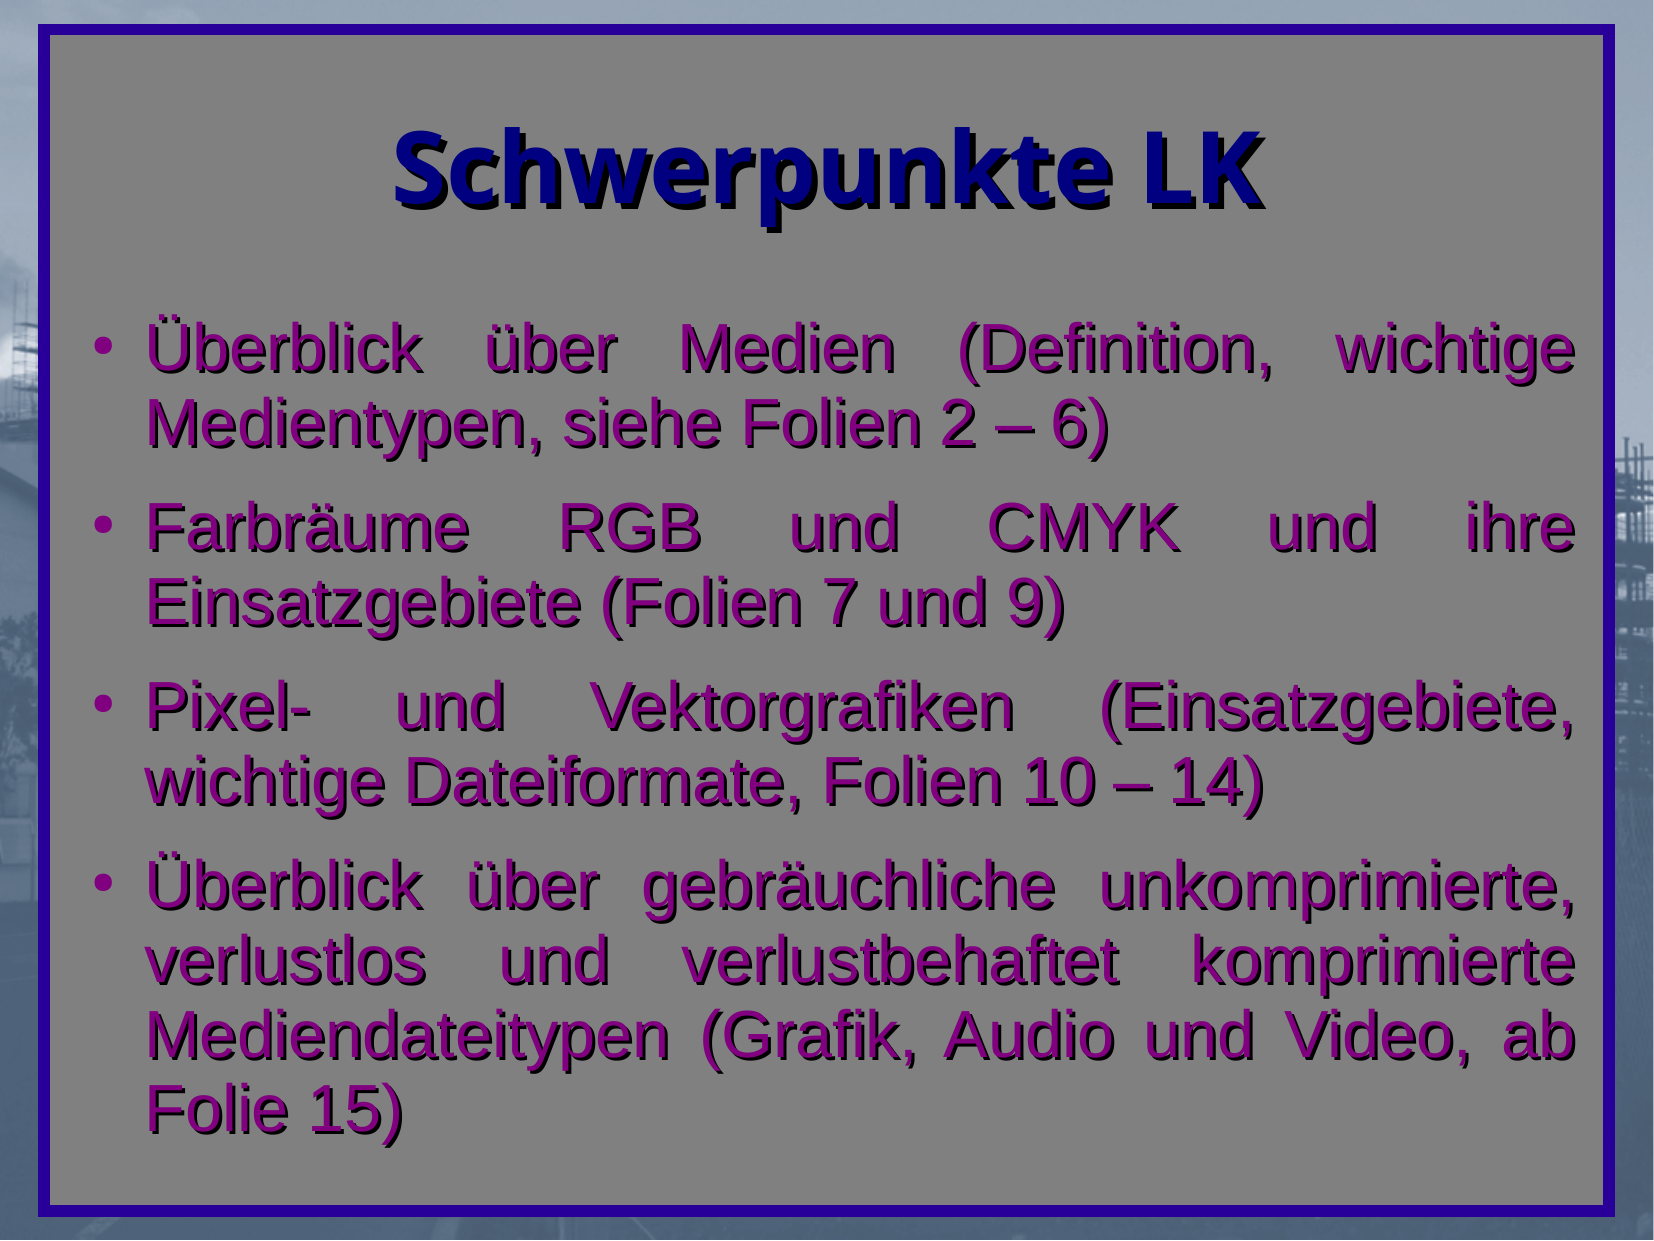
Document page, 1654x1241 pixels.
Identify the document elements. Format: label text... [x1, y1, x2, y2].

title Schwerpunkte LK [82, 49, 1571, 281]
picture [0, 0, 1654, 1240]
list Überblick über Medien (Definition, wichtige Medientypen, siehe Folien 2 – 6) Farbräume RGB und CMYK und ihre Einsatzgebiete (Folien 7 und 9) Pixel- und Vektorgrafiken (Einsatzgebiete, wichtige Dateiformate, Folien 10 – 14) Überblick über gebräuchliche unkomprimierte, verlustlos und verlustbehaftet komprimierte Mediendateitypen (Grafik, Audio und Video, ab Folie 15) [73, 310, 1577, 1167]
